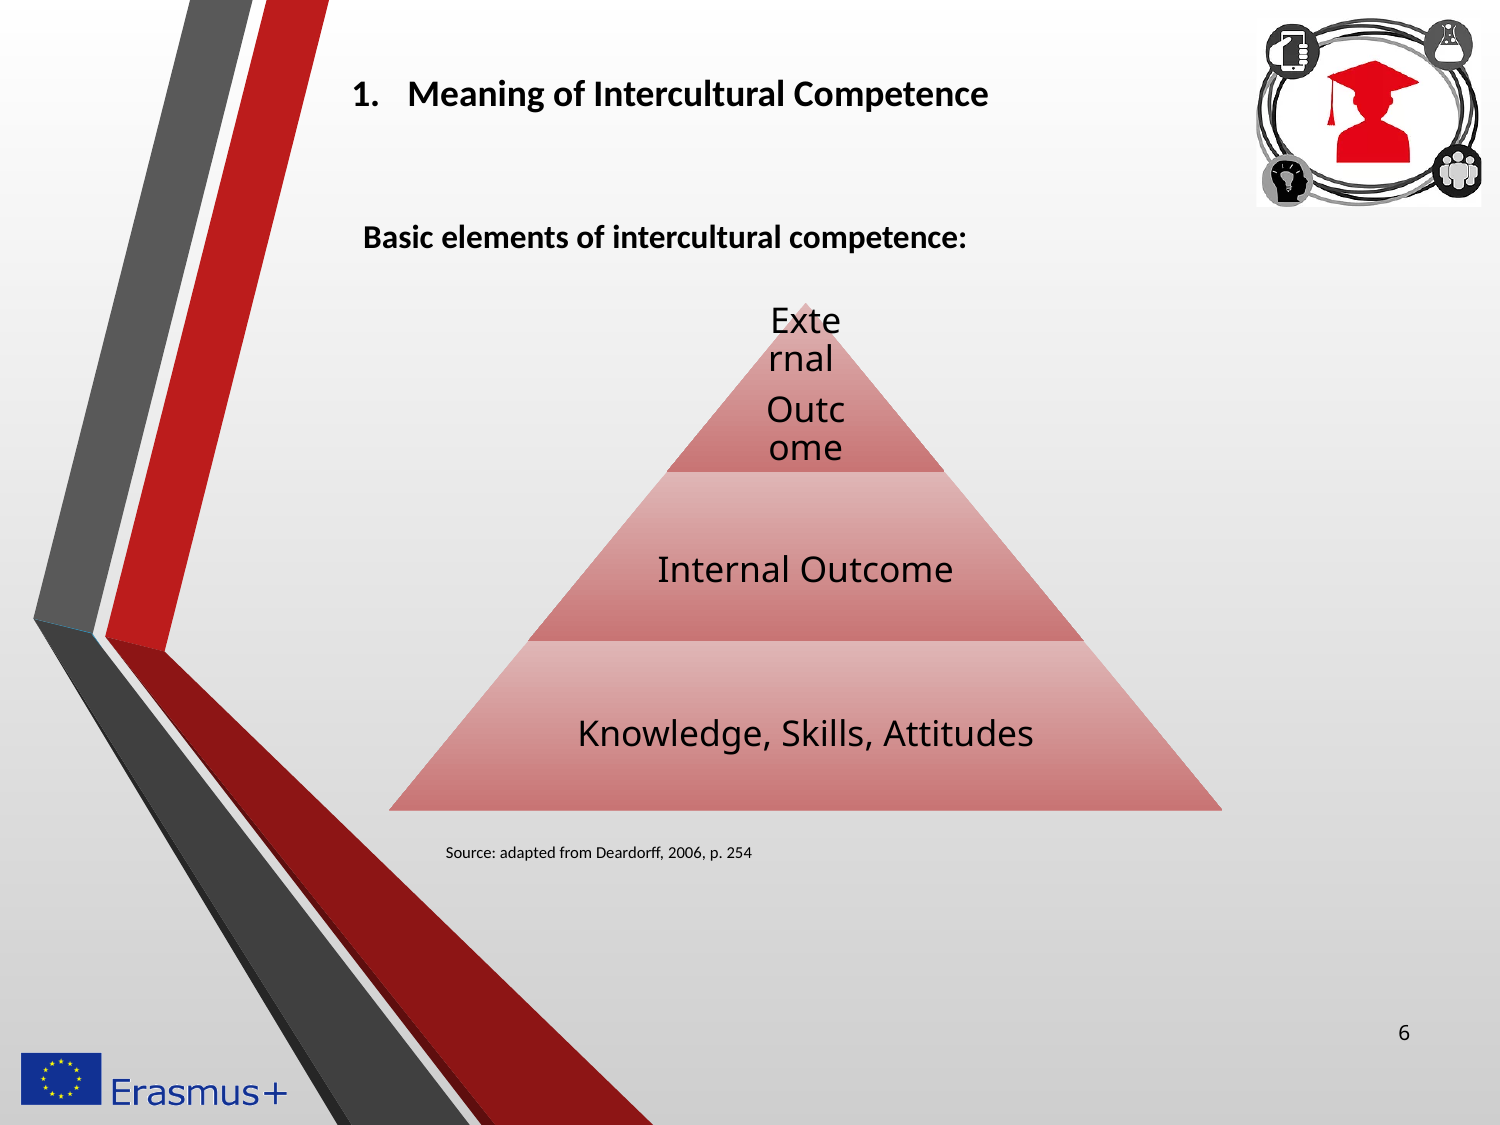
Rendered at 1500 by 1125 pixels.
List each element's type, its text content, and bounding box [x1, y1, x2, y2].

text_box Basic elements of intercultural competence: [348, 207, 1258, 343]
picture [1256, 18, 1482, 207]
text_box External Outcome [667, 302, 944, 471]
slide_number <numer> [1357, 1003, 1425, 1064]
text_box Knowledge, Skills, Attitudes [389, 641, 1223, 811]
text_box Source: adapted from Deardorff, 2006, p. 254 [431, 834, 857, 869]
text_box Meaning of Intercultural Competence [336, 61, 1246, 122]
chart [1258, 19, 1483, 209]
text_box Internal Outcome [528, 471, 1084, 641]
picture [5, 1037, 302, 1120]
